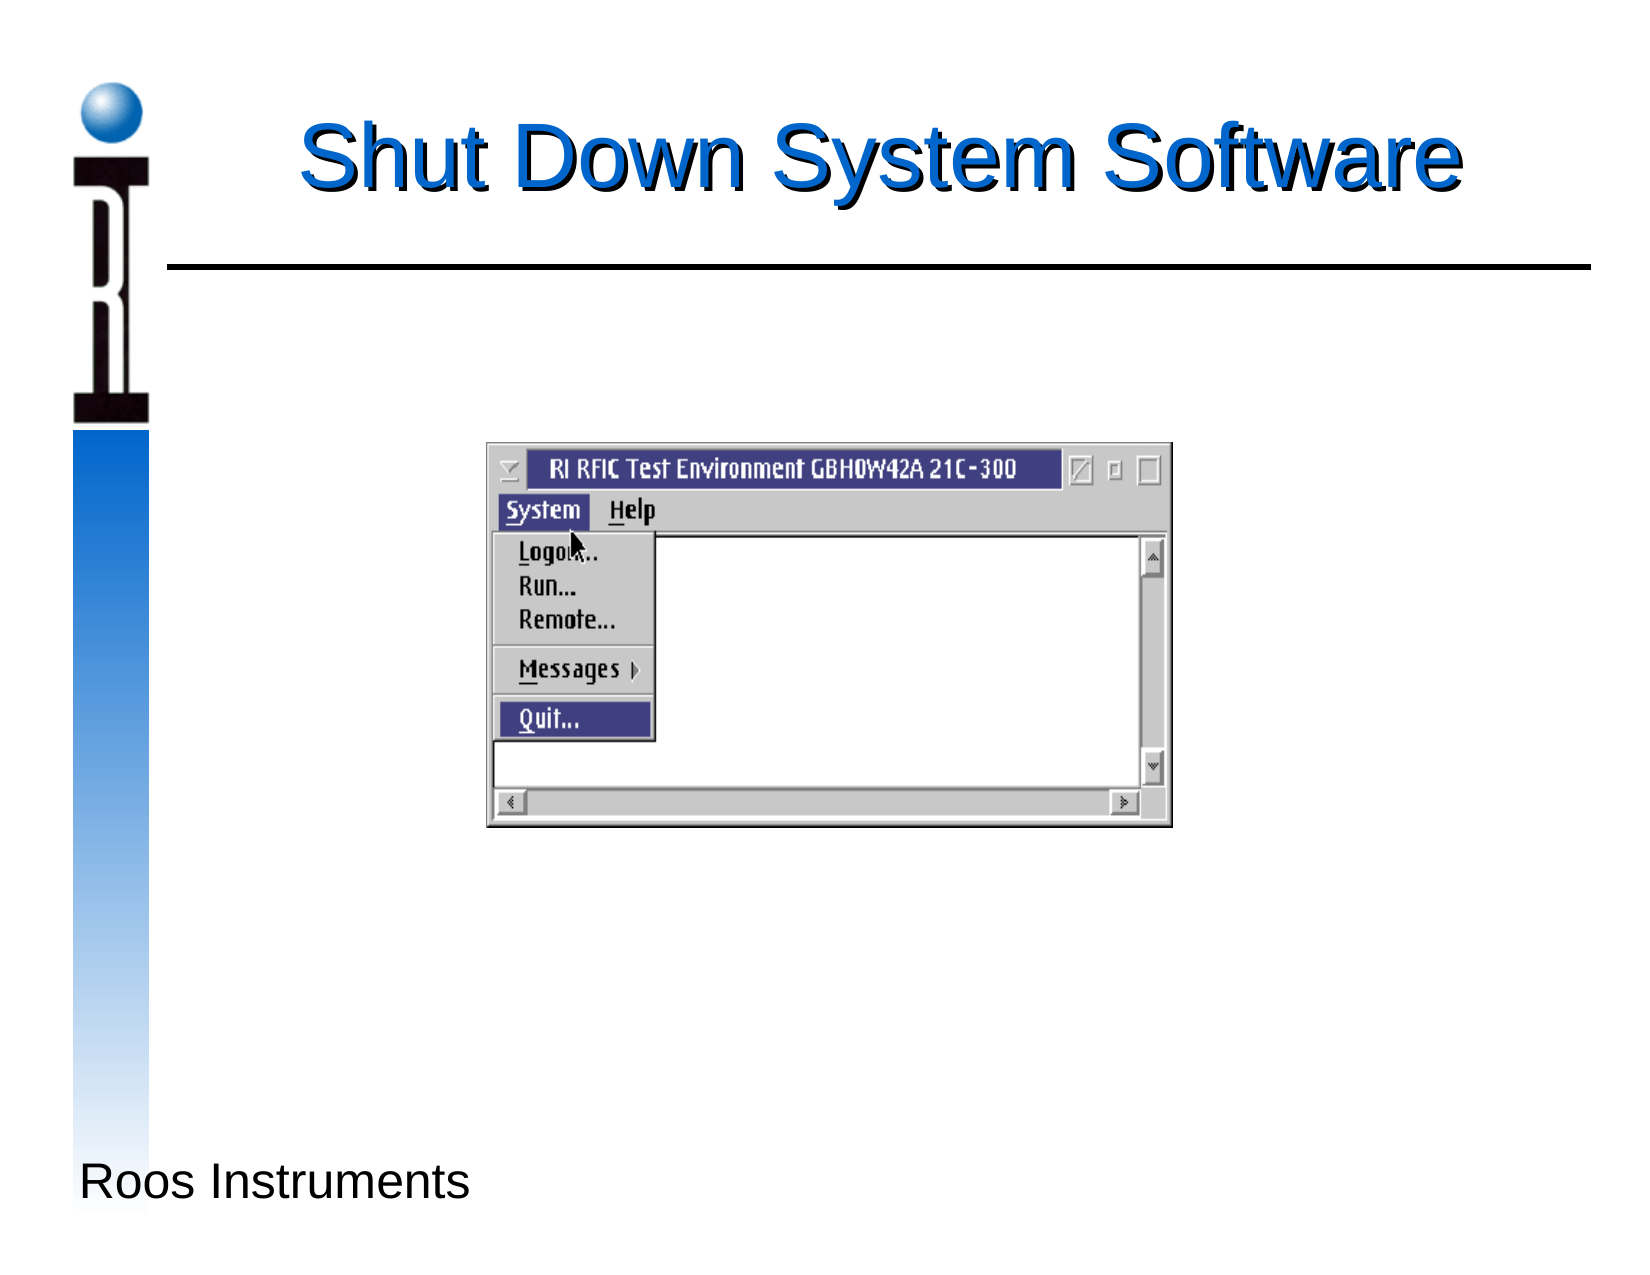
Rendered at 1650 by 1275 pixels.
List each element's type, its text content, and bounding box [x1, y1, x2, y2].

title Shut Down System Software [171, 59, 1591, 253]
picture [69, 78, 154, 430]
picture [486, 442, 1173, 829]
